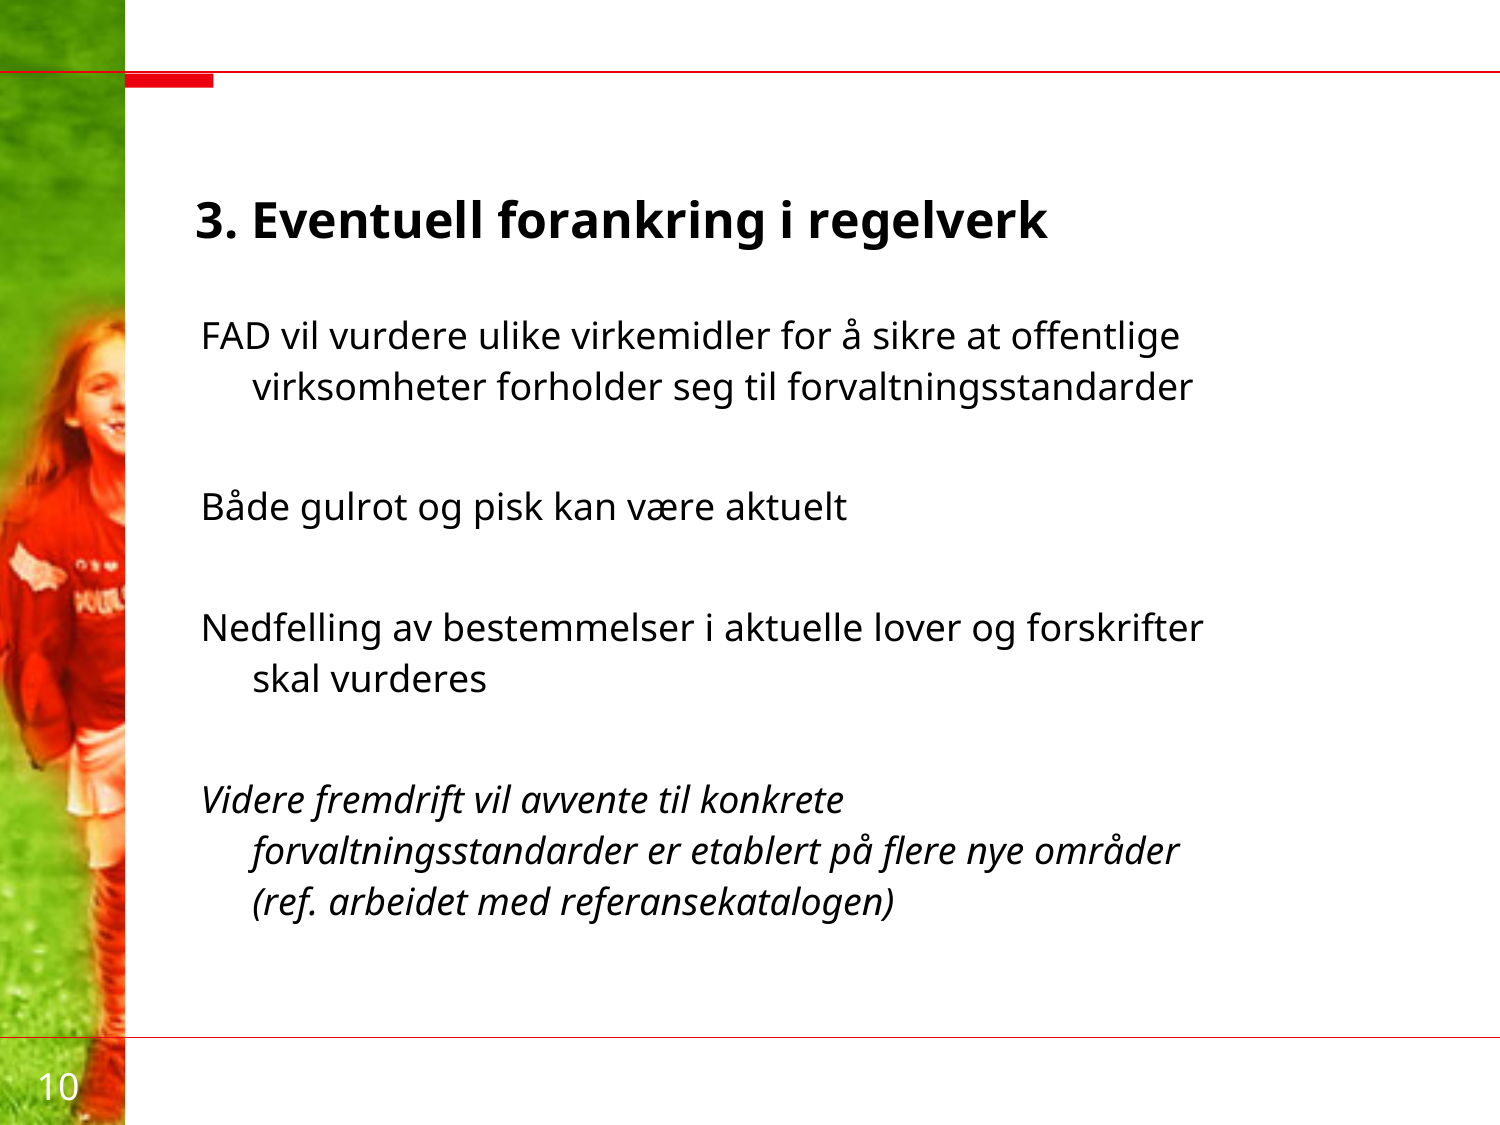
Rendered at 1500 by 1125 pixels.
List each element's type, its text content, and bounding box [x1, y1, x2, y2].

title 3. Eventuell forankring i regelverk [180, 174, 1246, 263]
list FAD vil vurdere ulike virkemidler for å sikre at offentlige virksomheter forholder seg til forvaltningsstandarder Både gulrot og pisk kan være aktuelt Nedfelling av bestemmelser i aktuelle lover og forskrifter skal vurderes Videre fremdrift vil avvente til konkrete forvaltningsstandarder er etablert på flere nye områder (ref. arbeidet med referansekatalogen) [185, 301, 1251, 1038]
picture [0, 1038, 126, 1125]
picture [0, 73, 126, 1037]
picture [0, 0, 126, 71]
